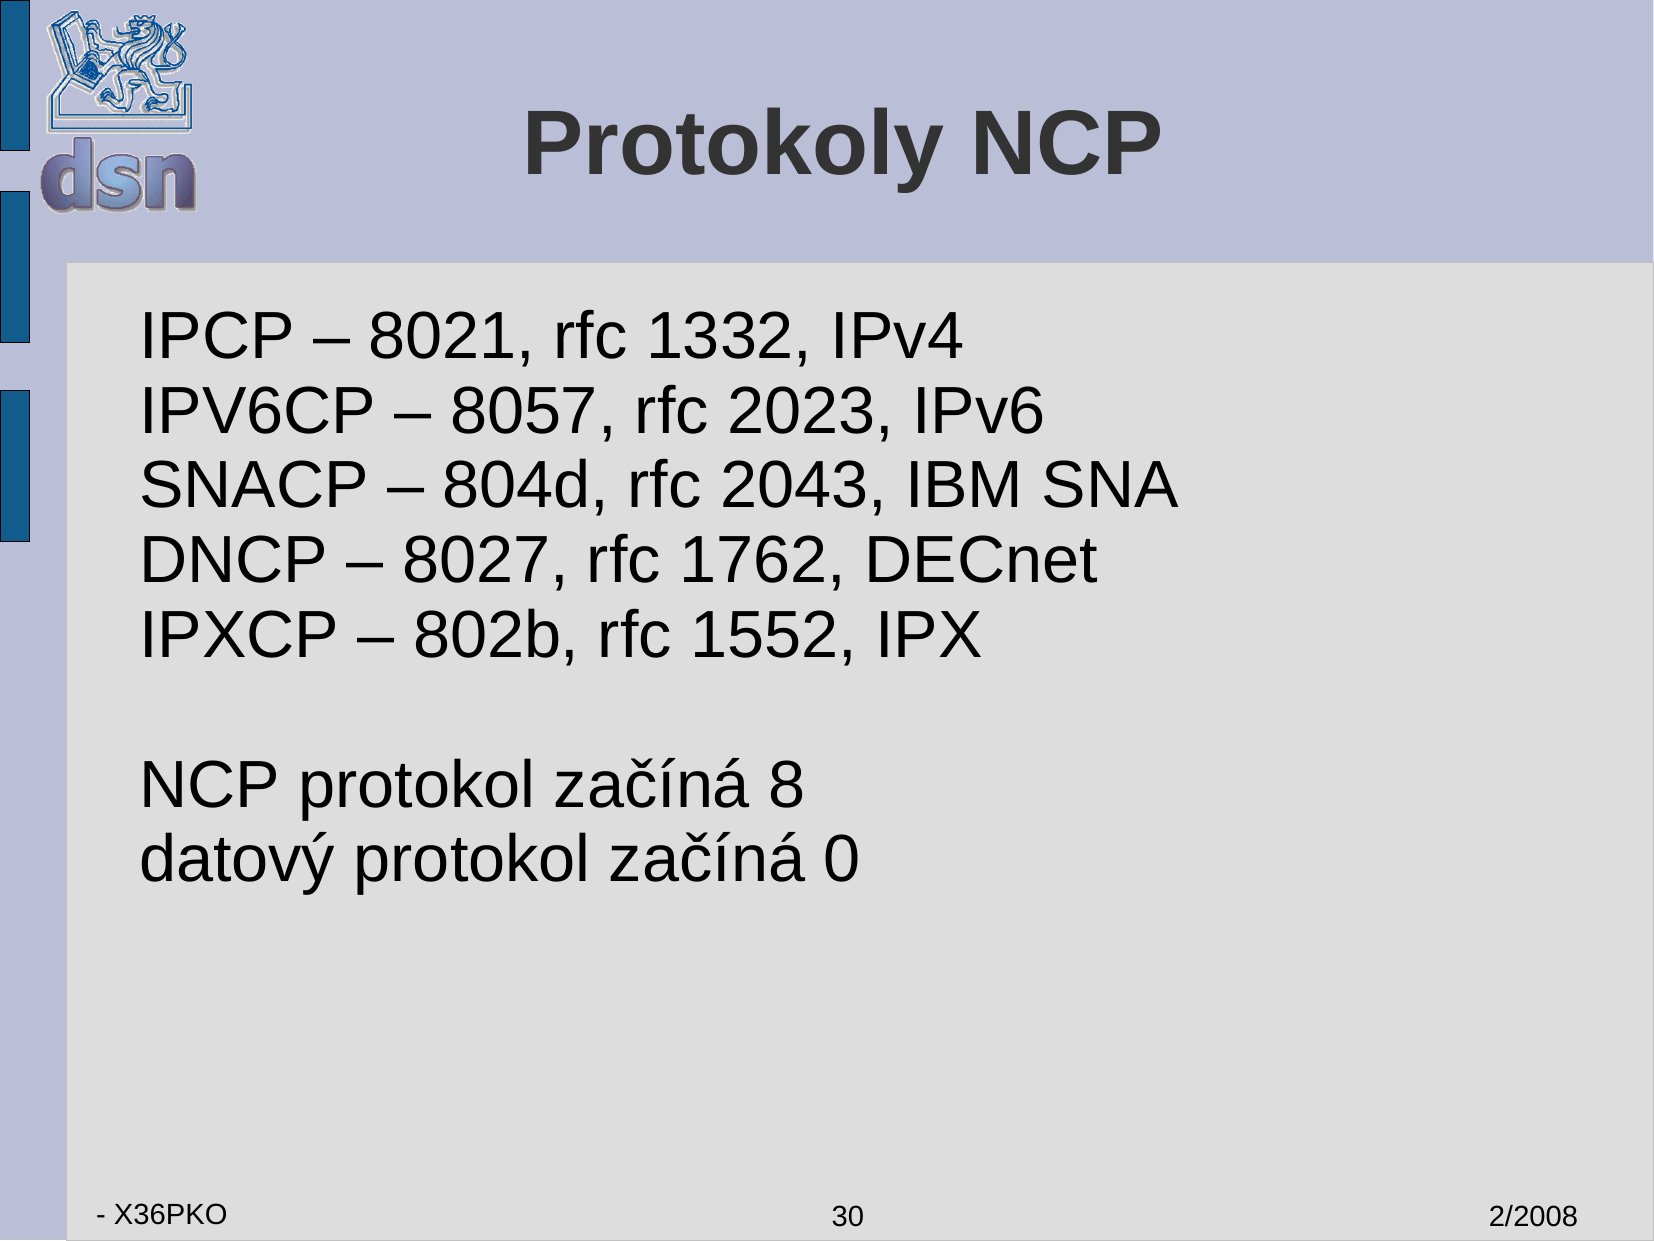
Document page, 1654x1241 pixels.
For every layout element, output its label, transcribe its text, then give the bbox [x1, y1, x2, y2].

title Protokoly NCP [210, 39, 1478, 247]
list IPCP – 8021, rfc 1332, IPv4 IPV6CP – 8057, rfc 2023, IPv6 SNACP – 804d, rfc 2043, IBM SNA DNCP – 8027, rfc 1762, DECnet IPXCP – 802b, rfc 1552, IPX NCP protokol začíná 8 datový protokol začíná 0 [121, 297, 1534, 1126]
picture [10, 10, 223, 230]
